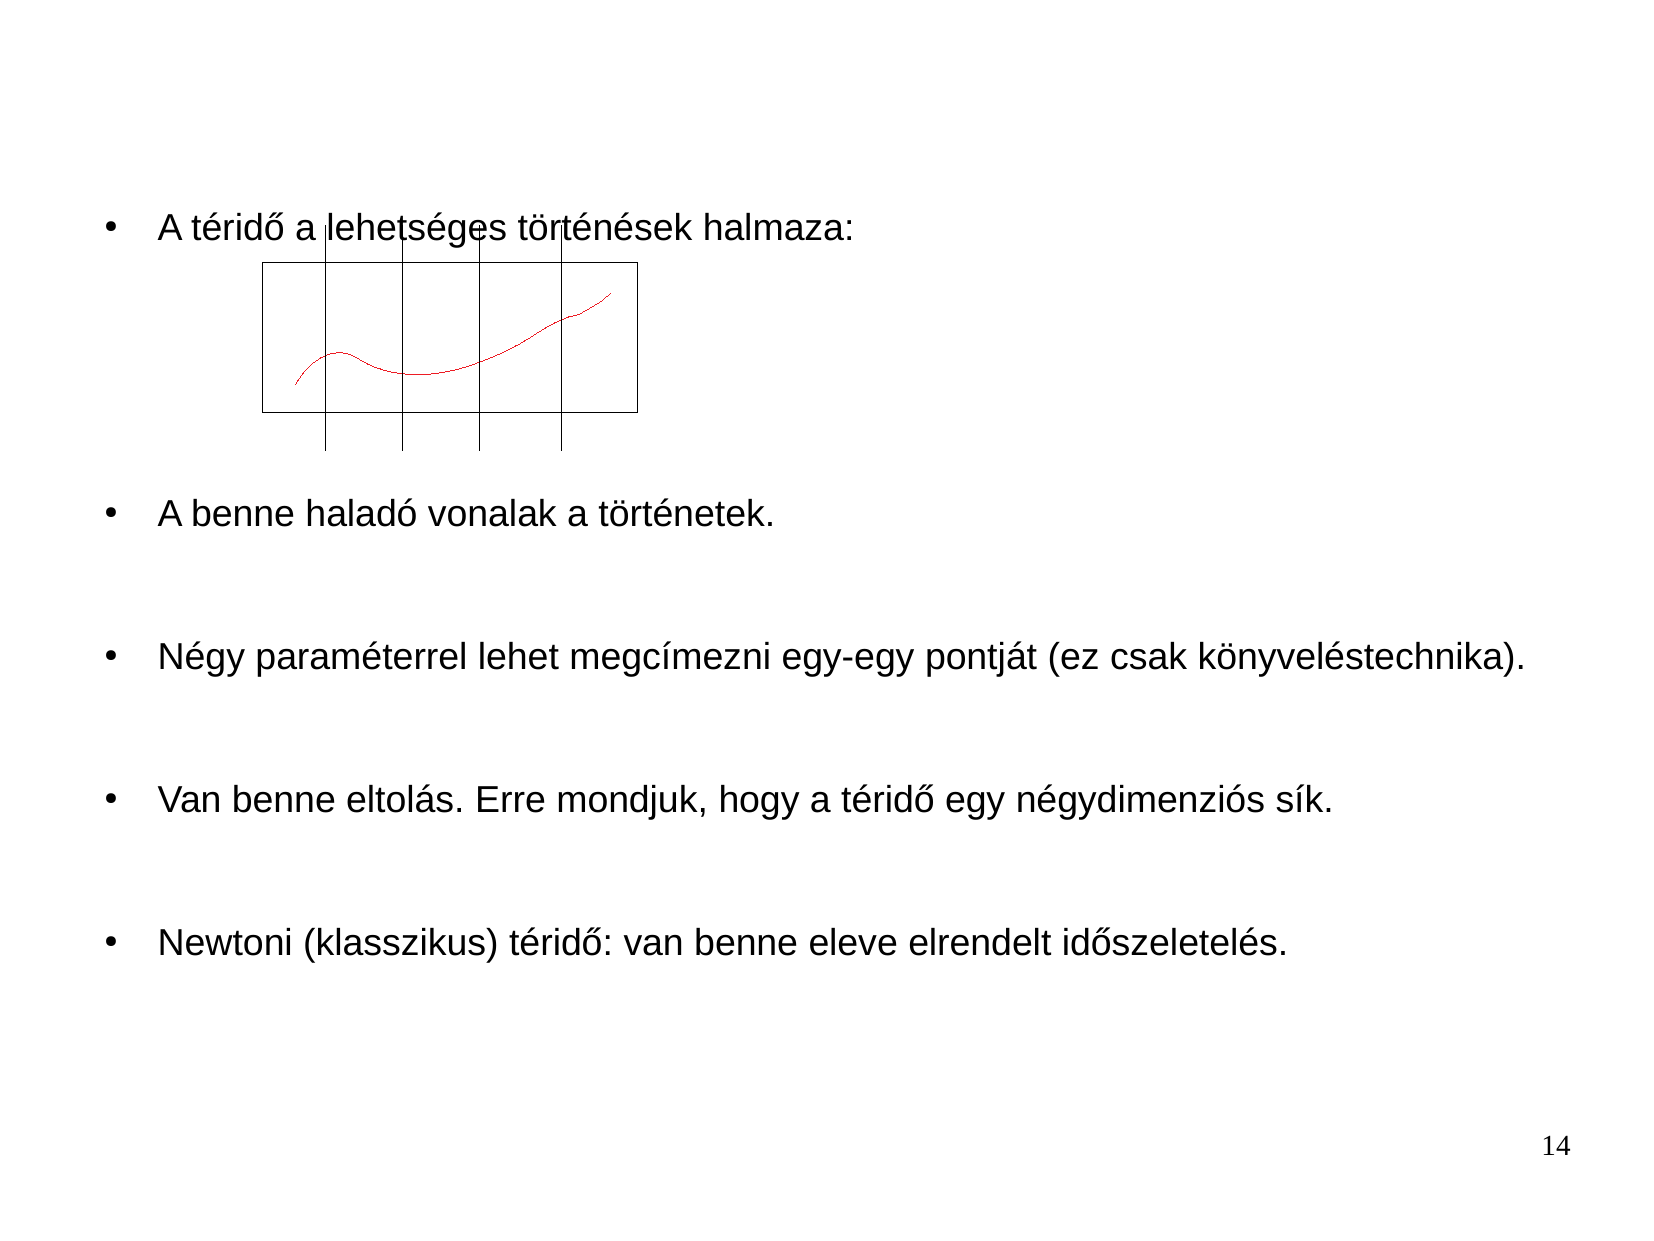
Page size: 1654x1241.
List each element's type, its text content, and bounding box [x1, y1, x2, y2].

list A téridő a lehetséges történések halmaza: A benne haladó vonalak a történetek. Négy paraméterrel lehet megcímezni egy-egy pontját (ez csak könyveléstechnika). Van benne eltolás. Erre mondjuk, hogy a téridő egy négydimenziós sík. Newtoni (klasszikus) téridő: van benne eleve elrendelt időszeletelés. [86, 121, 1576, 1241]
